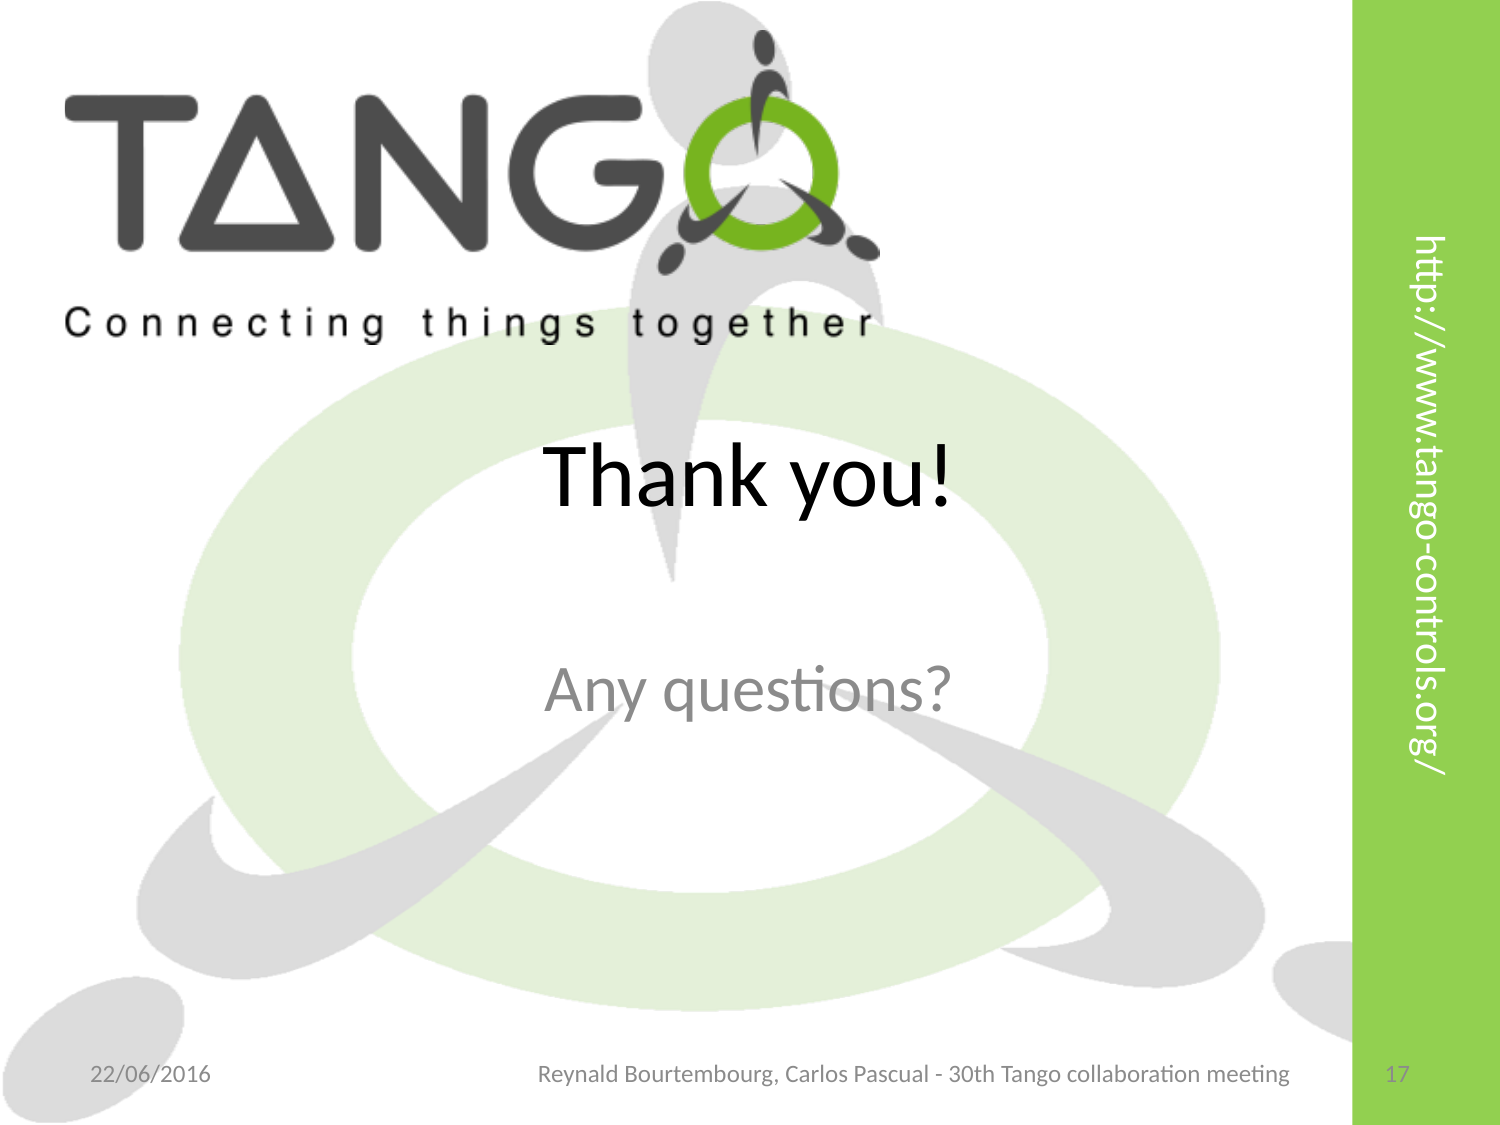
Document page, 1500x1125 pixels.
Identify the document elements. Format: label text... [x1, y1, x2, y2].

title Thank you! [112, 349, 1388, 591]
subtitle Any questions? [225, 637, 1275, 925]
slide_number 22/06/2016 [75, 1042, 425, 1103]
footer Reynald Bourtembourg, Carlos Pascual - 30th Tango collaboration meeting [512, 1042, 1074, 1103]
slide_number <number> [1074, 1042, 1425, 1103]
picture [0, 0, 1352, 1125]
